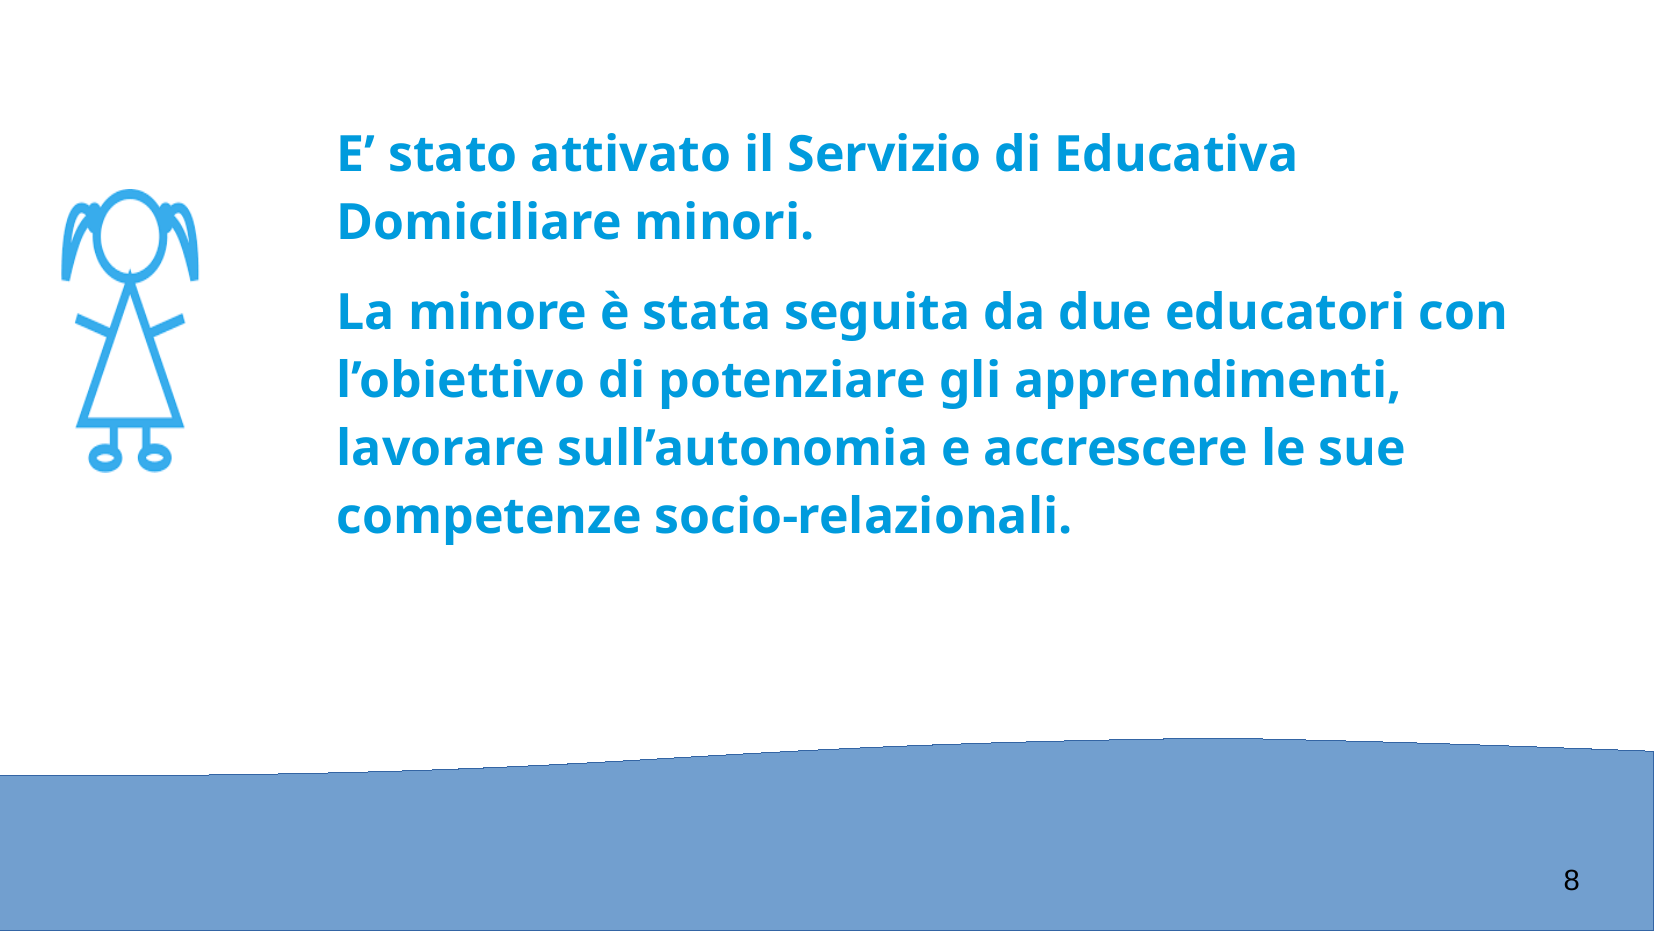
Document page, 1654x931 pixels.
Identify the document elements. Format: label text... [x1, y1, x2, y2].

list E’ stato attivato il Servizio di Educativa Domiciliare minori. La minore è stata seguita da due educatori con l’obiettivo di potenziare gli apprendimenti, lavorare sull’autonomia e accrescere le sue competenze socio-relazionali. [265, 118, 1536, 787]
picture [59, 189, 237, 473]
